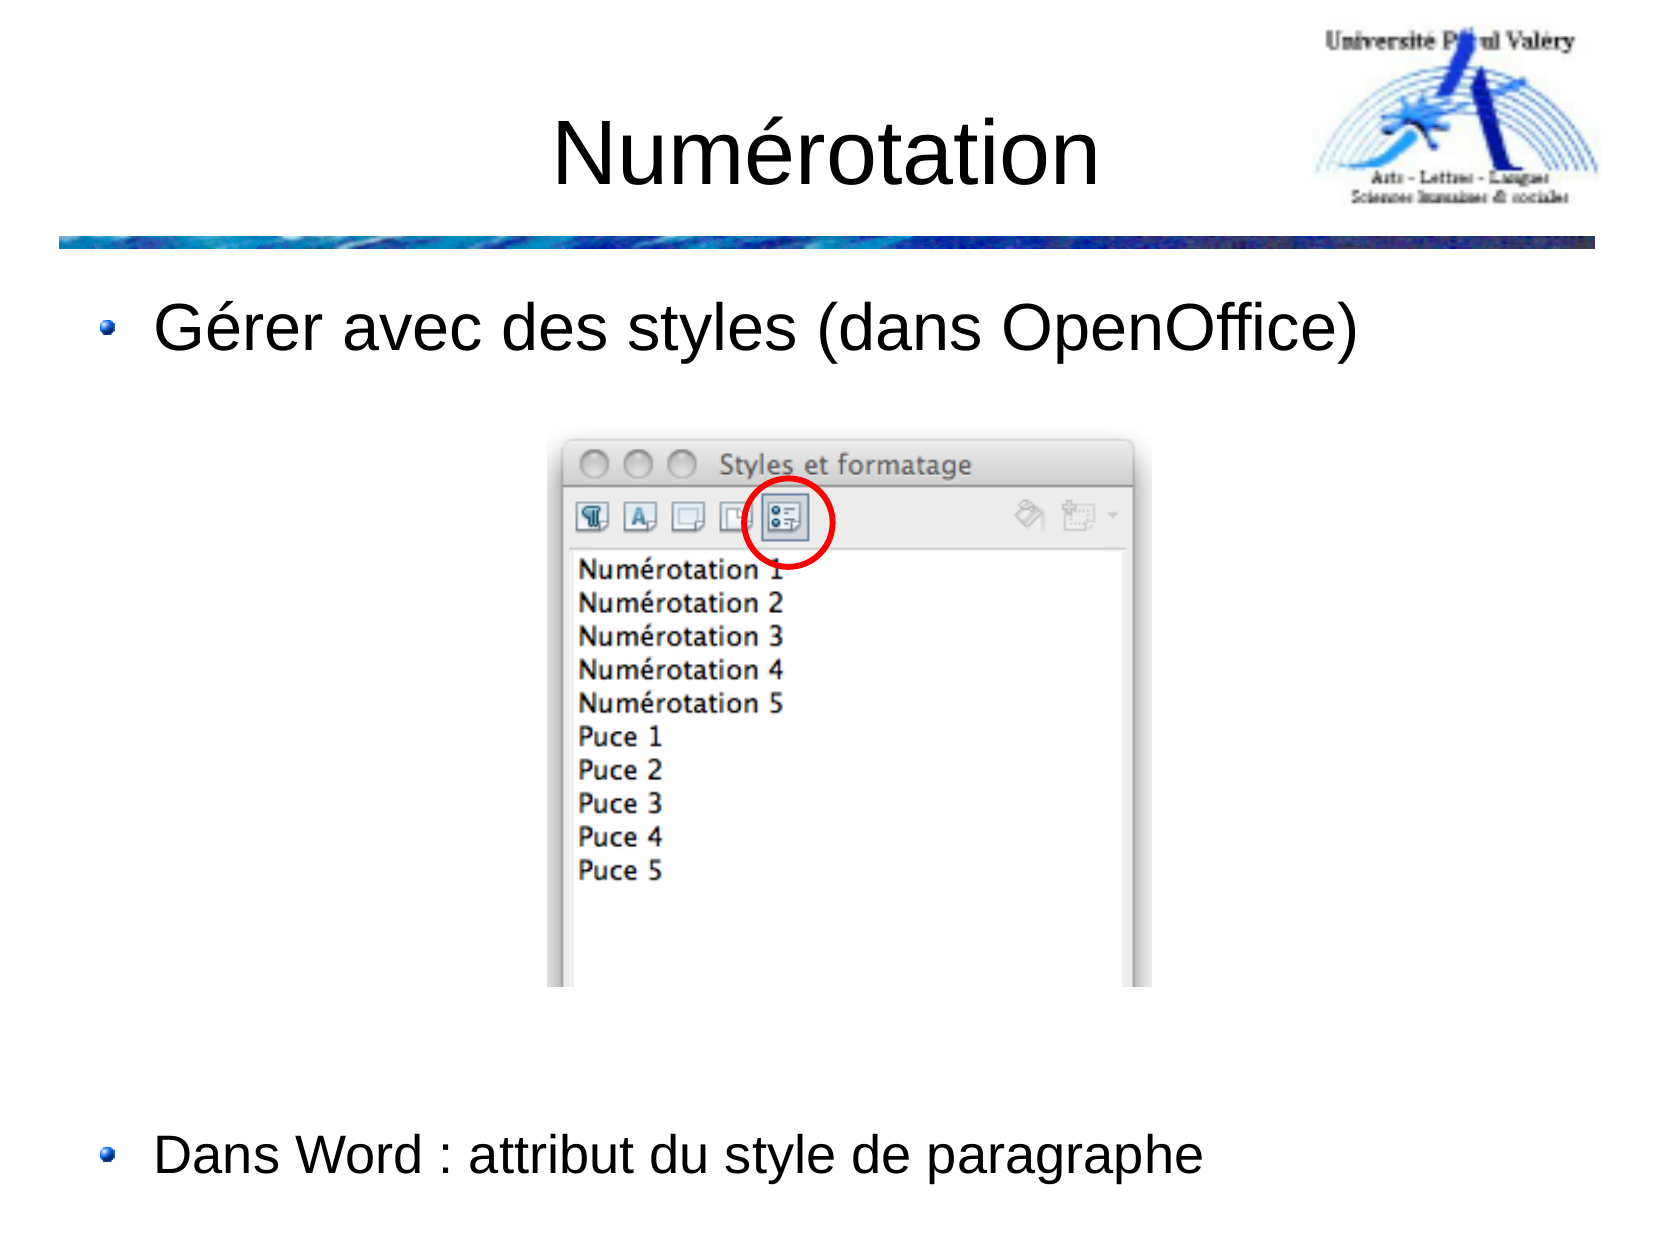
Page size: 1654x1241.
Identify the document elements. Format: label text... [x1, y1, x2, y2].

picture [547, 427, 1152, 987]
picture [1262, 0, 1654, 253]
title Numérotation [82, 56, 1571, 250]
picture [59, 236, 81, 244]
list Gérer avec des styles (dans OpenOffice) Dans Word : attribut du style de paragraphe [82, 290, 1571, 1184]
